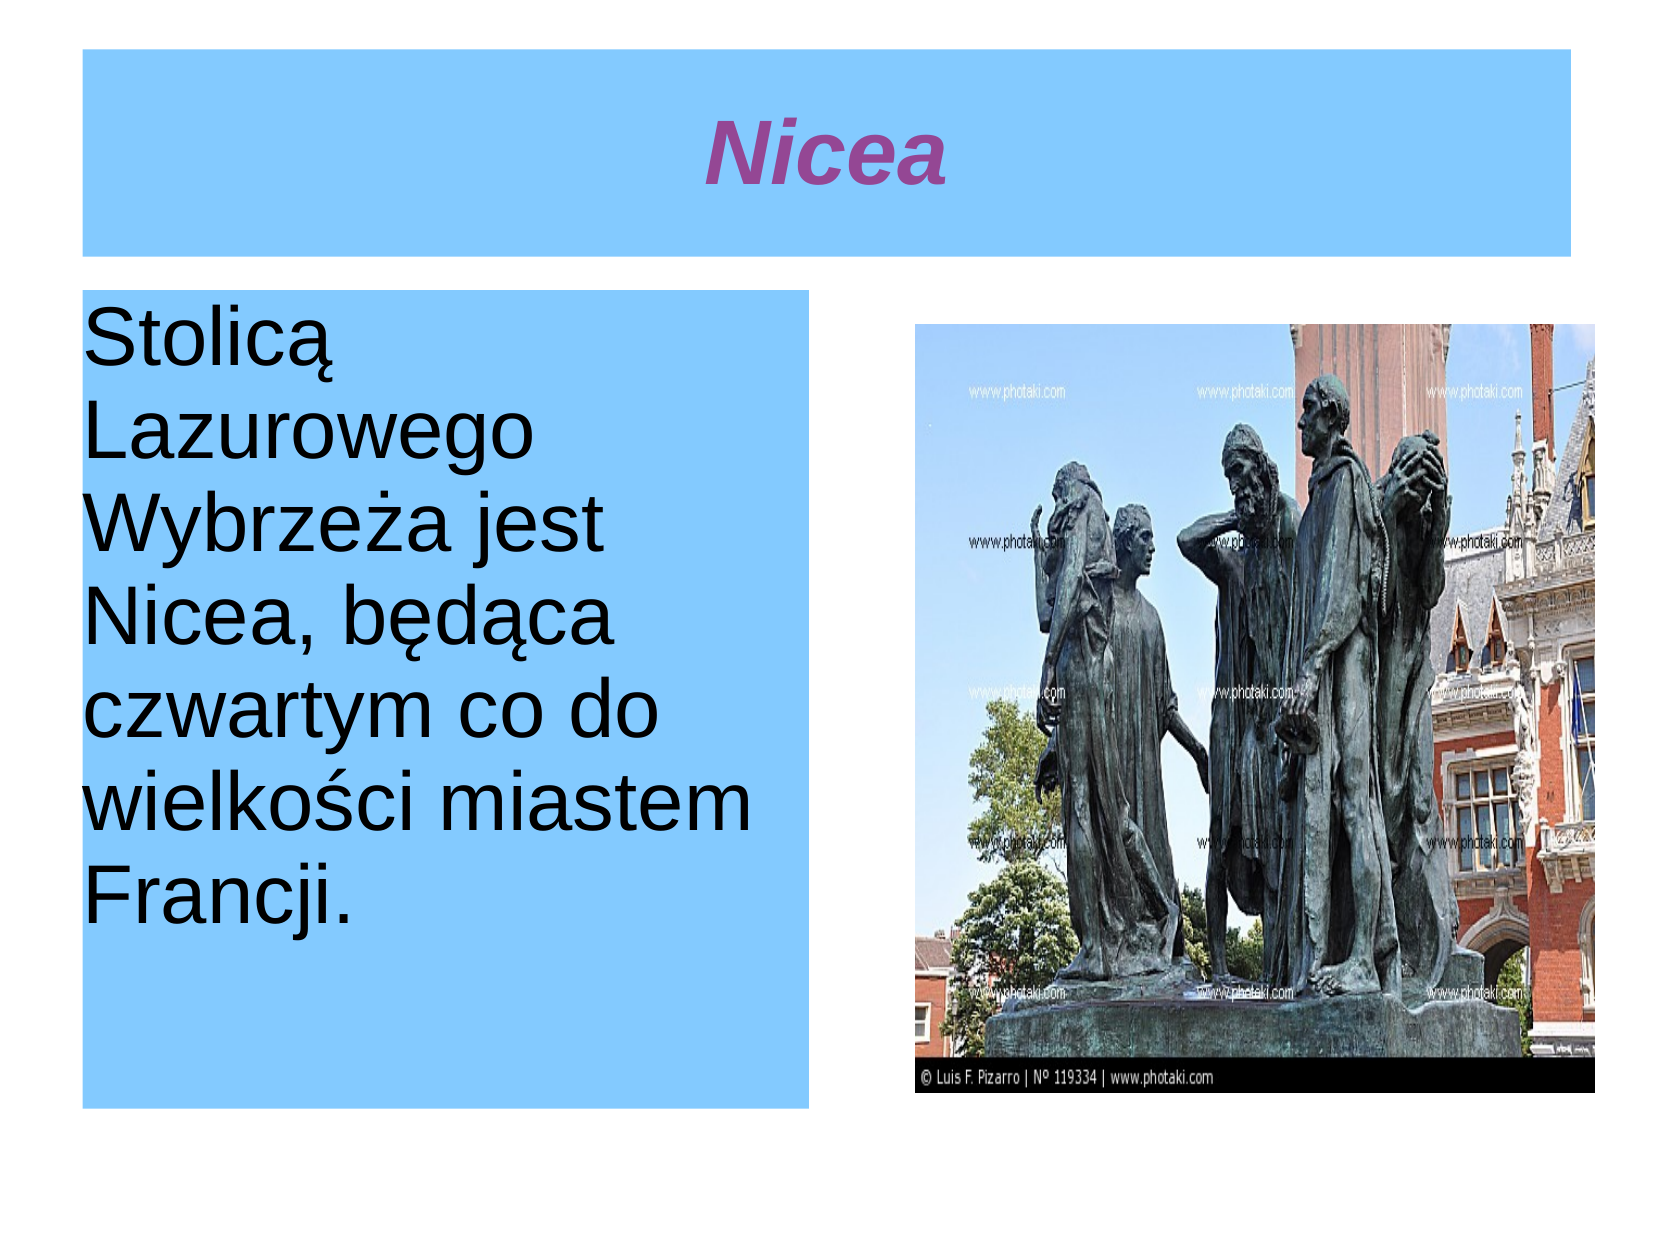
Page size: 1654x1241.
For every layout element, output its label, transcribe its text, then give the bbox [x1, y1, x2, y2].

list Stolicą Lazurowego Wybrzeża jest Nicea, będąca czwartym co do wielkości miastem Francji. [82, 290, 809, 1109]
picture [915, 324, 1595, 1093]
title Nicea [82, 49, 1571, 257]
